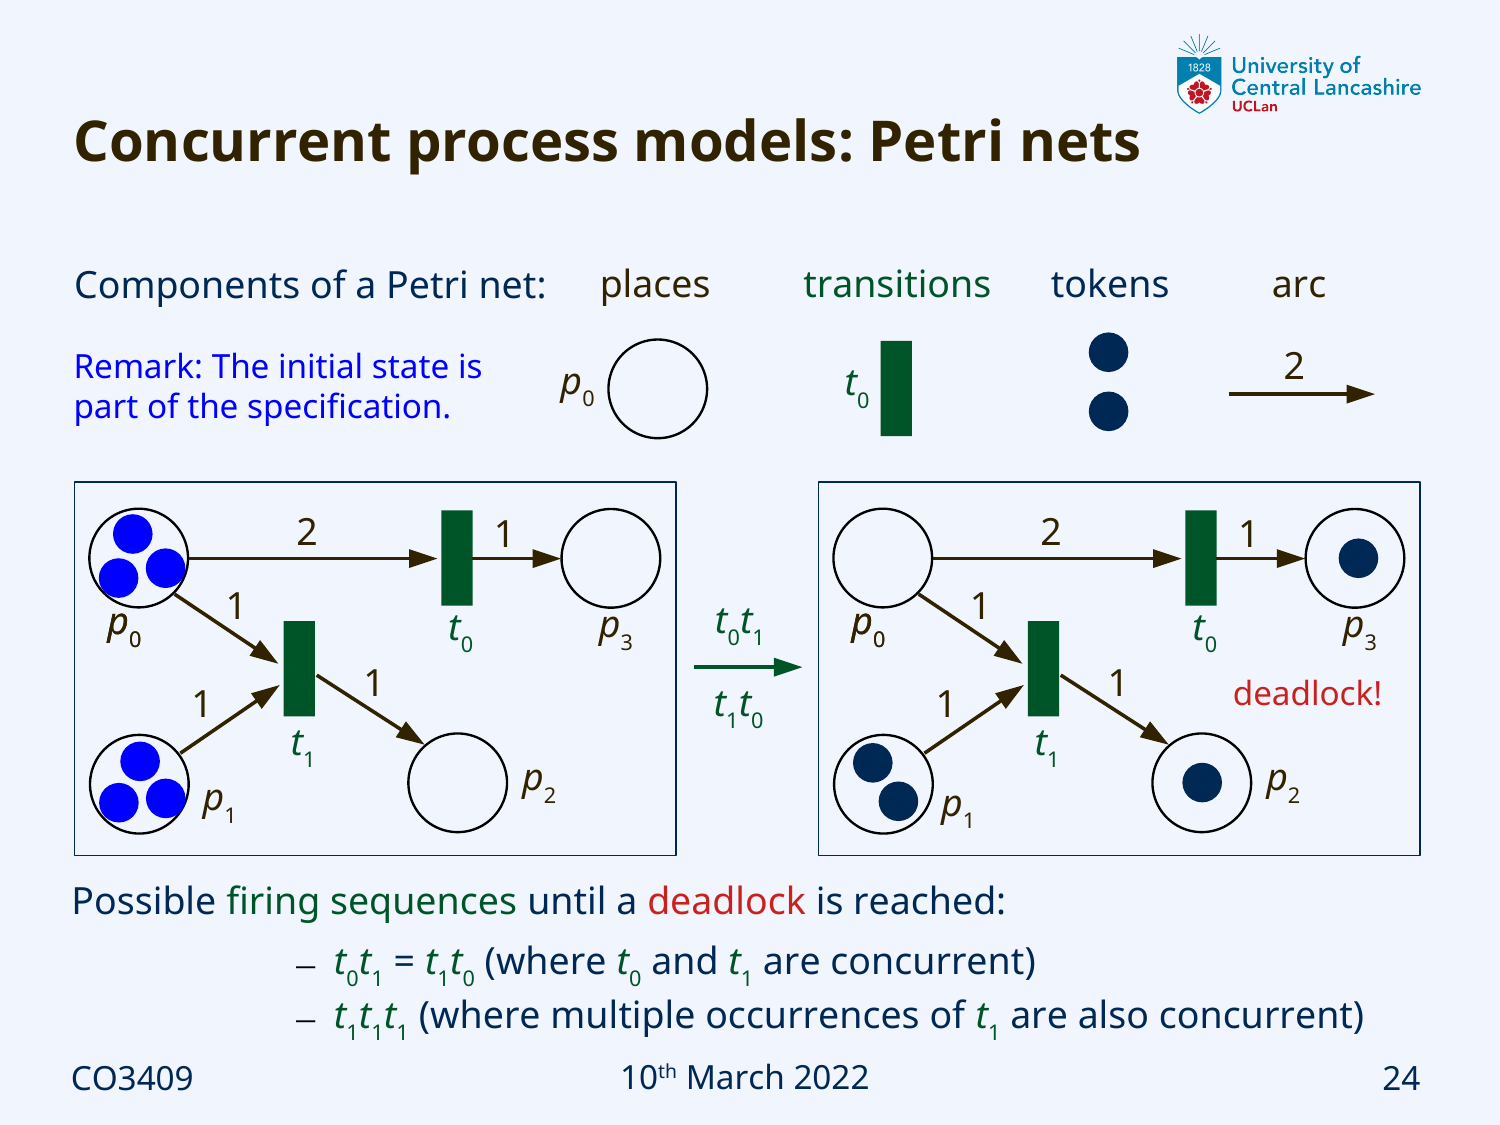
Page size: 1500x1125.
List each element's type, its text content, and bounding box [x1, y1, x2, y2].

text_box [145, 548, 186, 589]
text_box p1 [187, 765, 265, 835]
text_box deadlock! [1218, 664, 1411, 720]
text_box p1 [926, 771, 1003, 841]
text_box [1027, 621, 1060, 710]
text_box [1088, 391, 1129, 432]
text_box 1 [479, 502, 530, 563]
text_box p2 [507, 746, 584, 816]
text_box [98, 558, 139, 589]
text_box 1 [210, 574, 262, 635]
text_box t0 [829, 350, 907, 420]
text_box transitions [779, 252, 1003, 313]
text_box [112, 514, 153, 554]
text_box 2 [1025, 500, 1077, 561]
text_box t0 [1177, 595, 1254, 665]
text_box [880, 340, 912, 437]
text_box 1 [1223, 502, 1274, 563]
picture [1177, 34, 1421, 93]
text_box [283, 621, 315, 710]
text_box [852, 743, 893, 783]
text_box [99, 782, 139, 823]
text_box [120, 741, 160, 782]
text_box Remark: The initial state is part of the specification. [58, 337, 506, 433]
text_box 1 [920, 672, 972, 733]
text_box [878, 781, 919, 822]
text_box [441, 510, 473, 595]
text_box [1185, 510, 1217, 595]
text_box p3 [584, 592, 661, 662]
text_box places [537, 252, 774, 313]
text_box t0 [433, 595, 510, 665]
text_box Possible firing sequences until a deadlock is reached: t0t1 = t1t0 (where t0 and t1 are concurrent) t1t1t1 (where multiple occurrences of t1 are also concurrent) [56, 869, 1408, 1053]
text_box 1 [1092, 651, 1144, 712]
text_box 1 [348, 651, 399, 712]
text_box tokens [1003, 252, 1193, 313]
text_box p0 [836, 589, 914, 659]
title Concurrent process models: Petri nets [58, 93, 1475, 186]
text_box p0 [92, 589, 170, 659]
text_box [145, 778, 186, 819]
text_box t1t0 [698, 671, 793, 741]
text_box t1 [275, 710, 353, 780]
text_box 1 [955, 574, 1006, 635]
text_box t1 [1019, 710, 1097, 780]
text_box Components of a Petri net: [59, 246, 1435, 344]
text_box 1 [176, 672, 228, 733]
text_box p3 [1328, 592, 1405, 662]
text_box t0t1 [700, 588, 794, 658]
text_box arc [1193, 252, 1406, 313]
text_box 2 [1268, 334, 1320, 395]
text_box p0 [545, 349, 623, 419]
text_box p2 [1251, 746, 1328, 816]
text_box [1088, 332, 1129, 373]
text_box [1182, 762, 1223, 803]
text_box [1338, 538, 1379, 579]
text_box 2 [281, 500, 333, 561]
